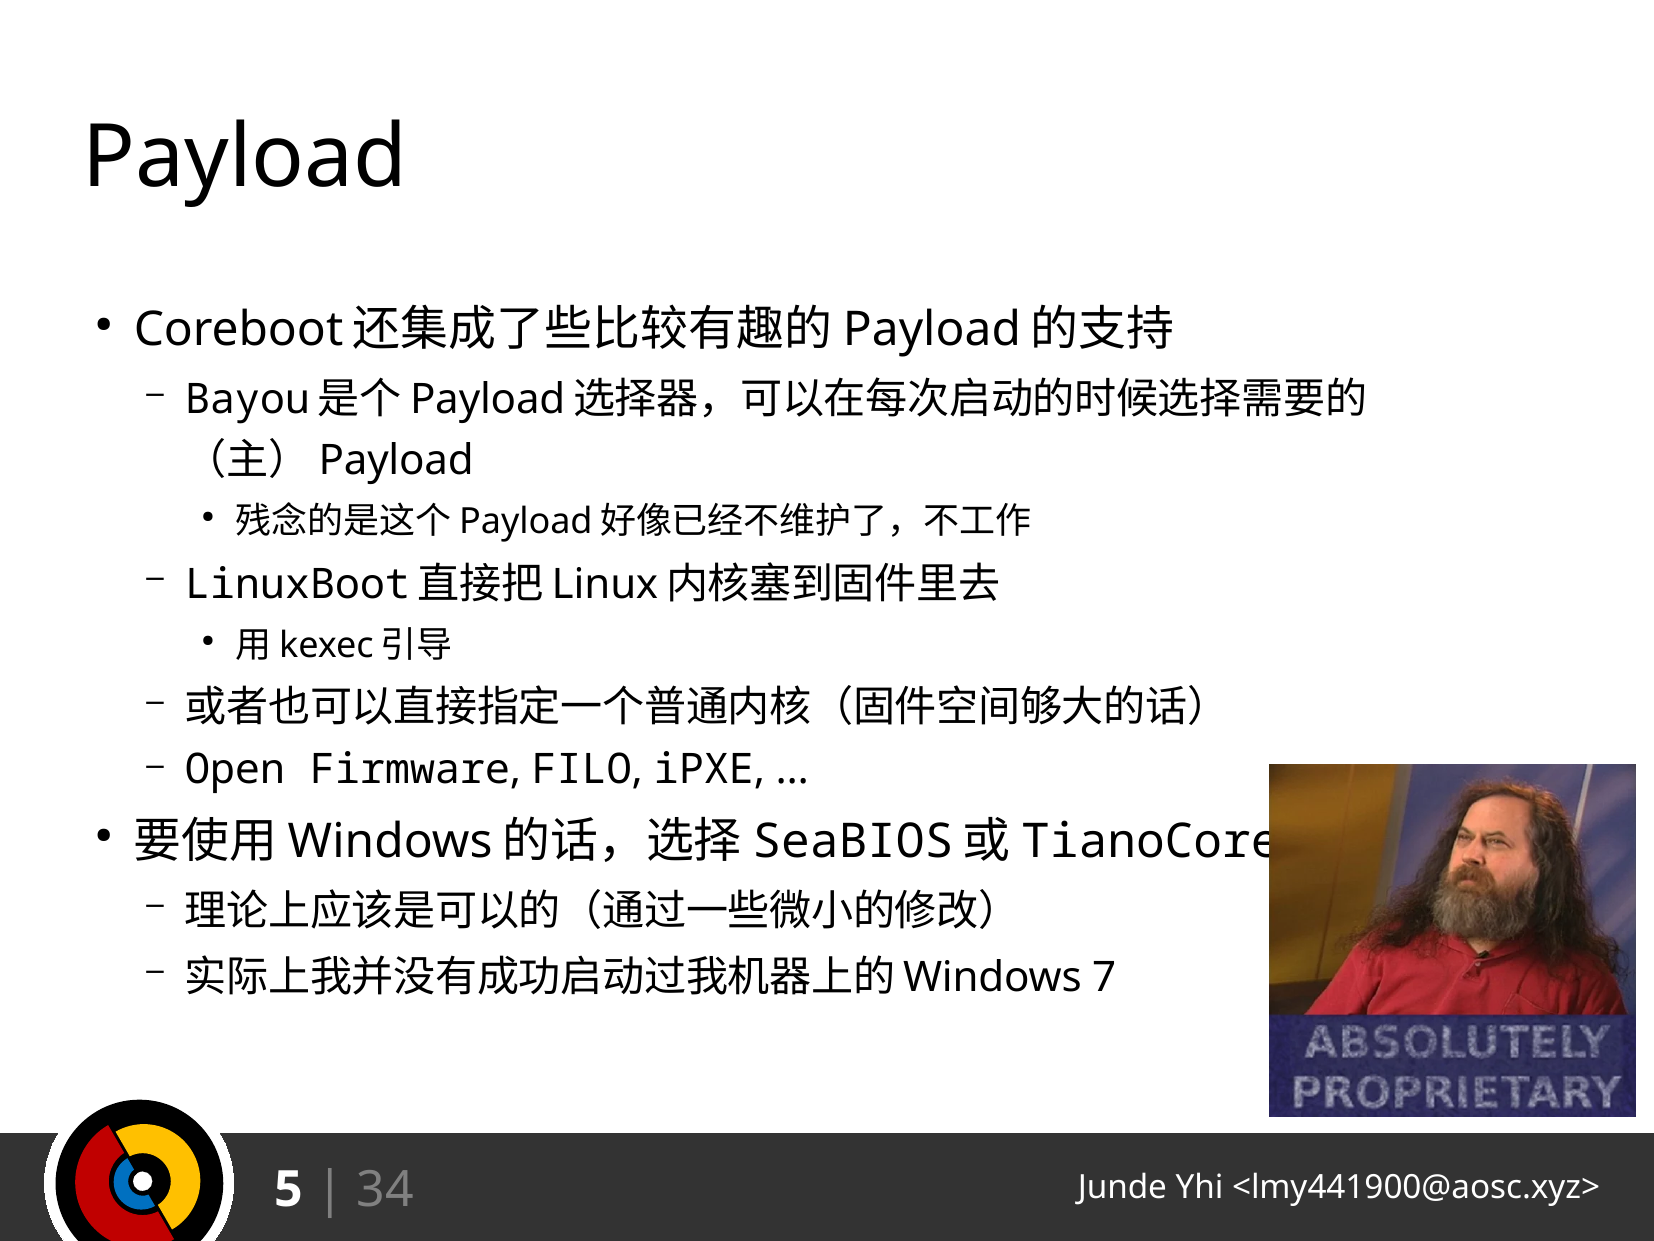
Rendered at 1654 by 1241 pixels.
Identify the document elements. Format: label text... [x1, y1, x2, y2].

picture [1269, 764, 1636, 1117]
title Payload [82, 49, 1571, 257]
list Coreboot还集成了些比较有趣的Payload的支持 Bayou是个Payload选择器，可以在每次启动的时候选择需要的（主）Payload 残念的是这个Payload好像已经不维护了，不工作 LinuxBoot直接把Linux内核塞到固件里去 用kexec引导 或者也可以直接指定一个普通内核（固件空间够大的话） Open Firmware, FILO, iPXE, … 要使用Windows的话，选择SeaBIOS或TianoCore 理论上应该是可以的（通过一些微小的修改） 实际上我并没有成功启动过我机器上的Windows 7 [82, 290, 1571, 1010]
